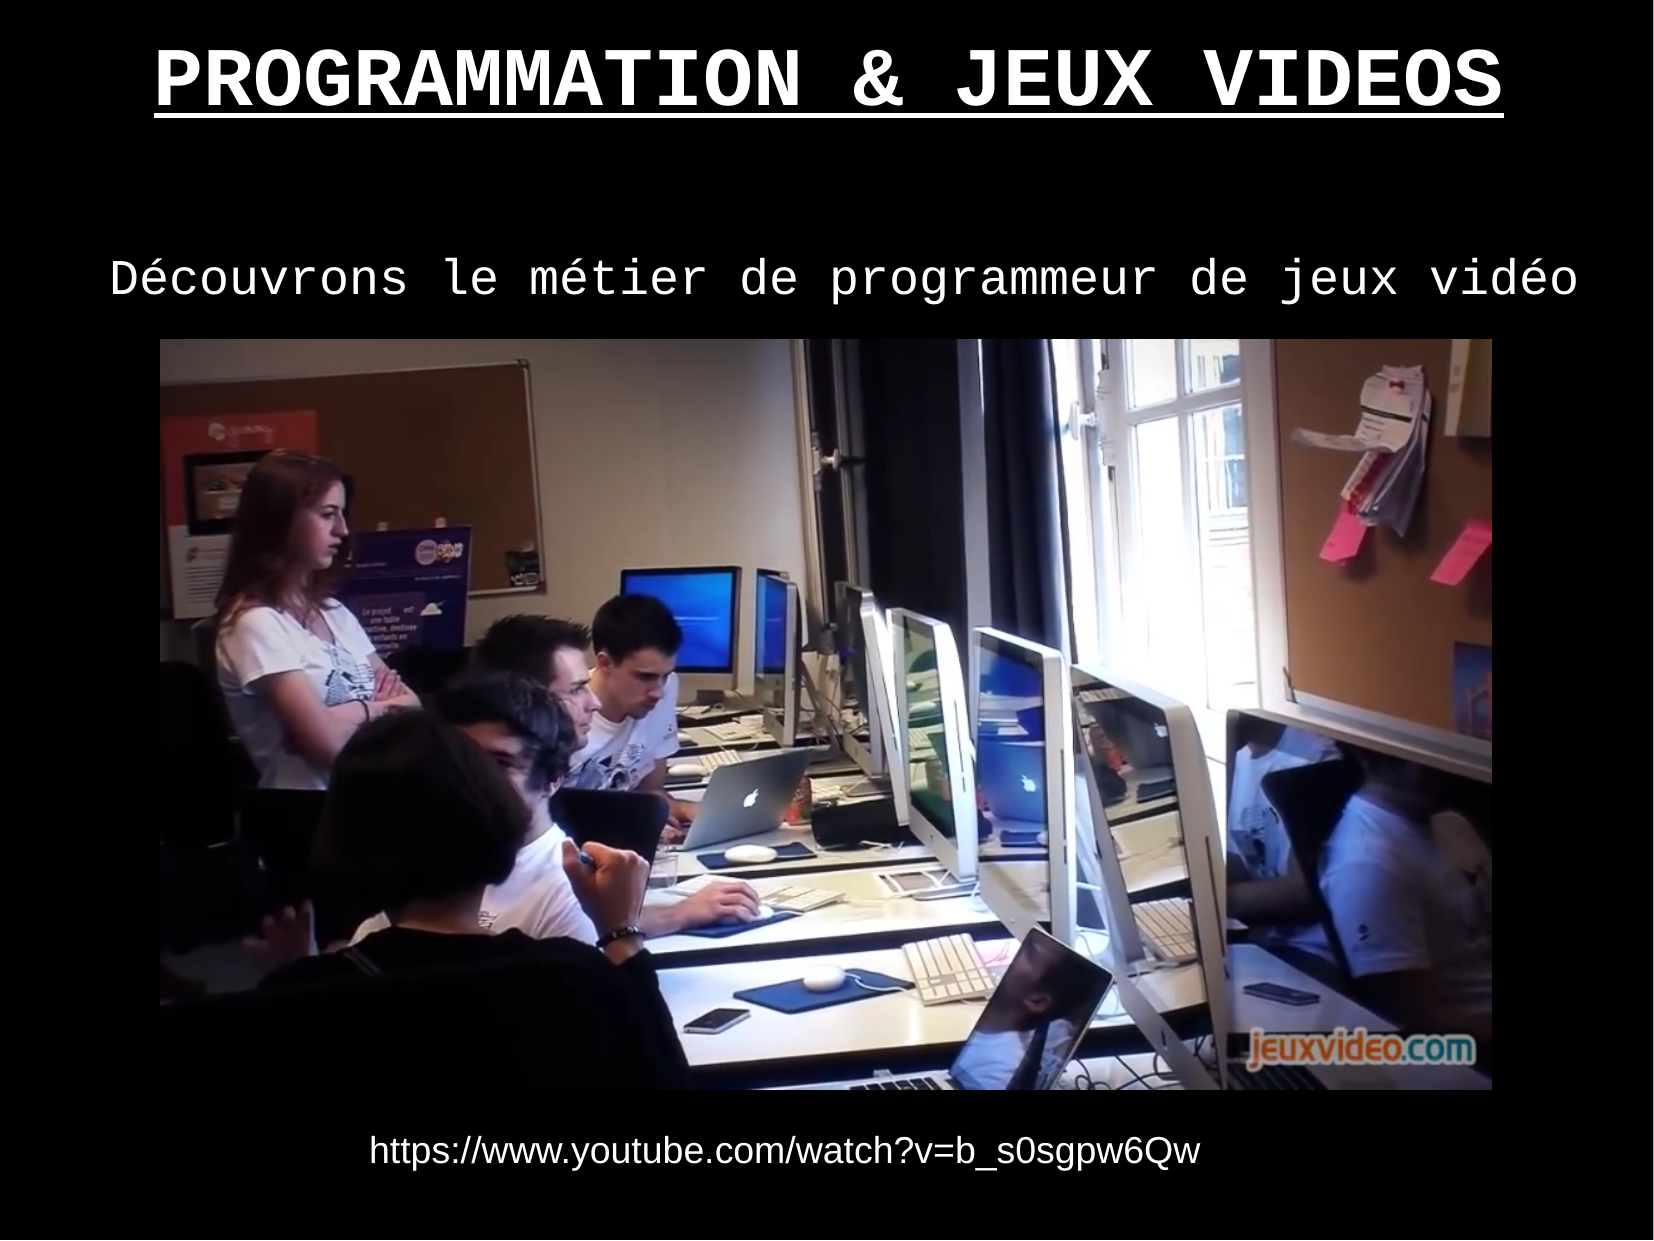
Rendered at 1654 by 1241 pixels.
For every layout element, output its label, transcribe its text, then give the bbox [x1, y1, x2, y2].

text_box https://www.youtube.com/watch?v=b_s0sgpw6Qw [354, 1122, 1381, 1194]
picture [160, 339, 1492, 1090]
text_box Découvrons le métier de programmeur de jeux vidéo [59, 245, 1595, 485]
text_box PROGRAMMATION & JEUX VIDEOS [138, 28, 1533, 327]
